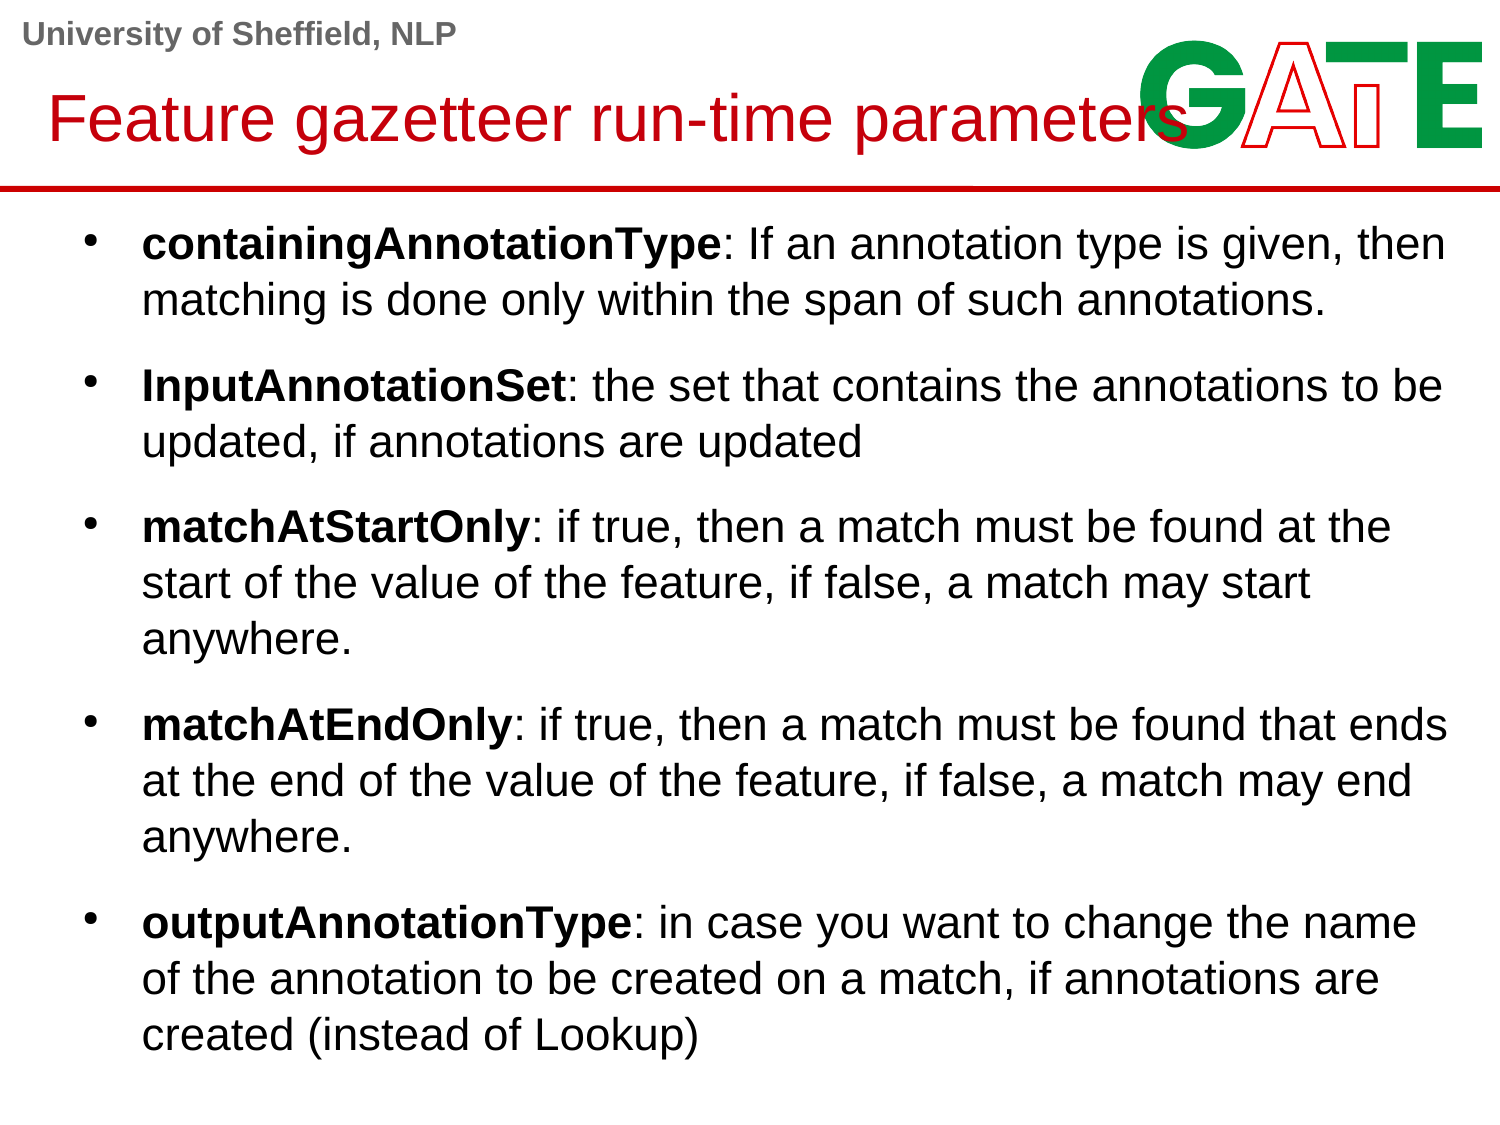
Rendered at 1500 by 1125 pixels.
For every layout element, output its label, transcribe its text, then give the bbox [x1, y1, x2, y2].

title Feature gazetteer run-time parameters [47, 59, 1241, 180]
list containingAnnotationType: If an annotation type is given, then matching is done only within the span of such annotations. InputAnnotationSet: the set that contains the annotations to be updated, if annotations are updated matchAtStartOnly: if true, then a match must be found at the start of the value of the feature, if false, a match may start anywhere. matchAtEndOnly: if true, then a match must be found that ends at the end of the value of the feature, if false, a match may end anywhere. outputAnnotationType: in case you want to change the name of the annotation to be created on a match, if annotations are created (instead of Lookup) [82, 212, 1465, 1063]
picture [1133, 23, 1489, 166]
